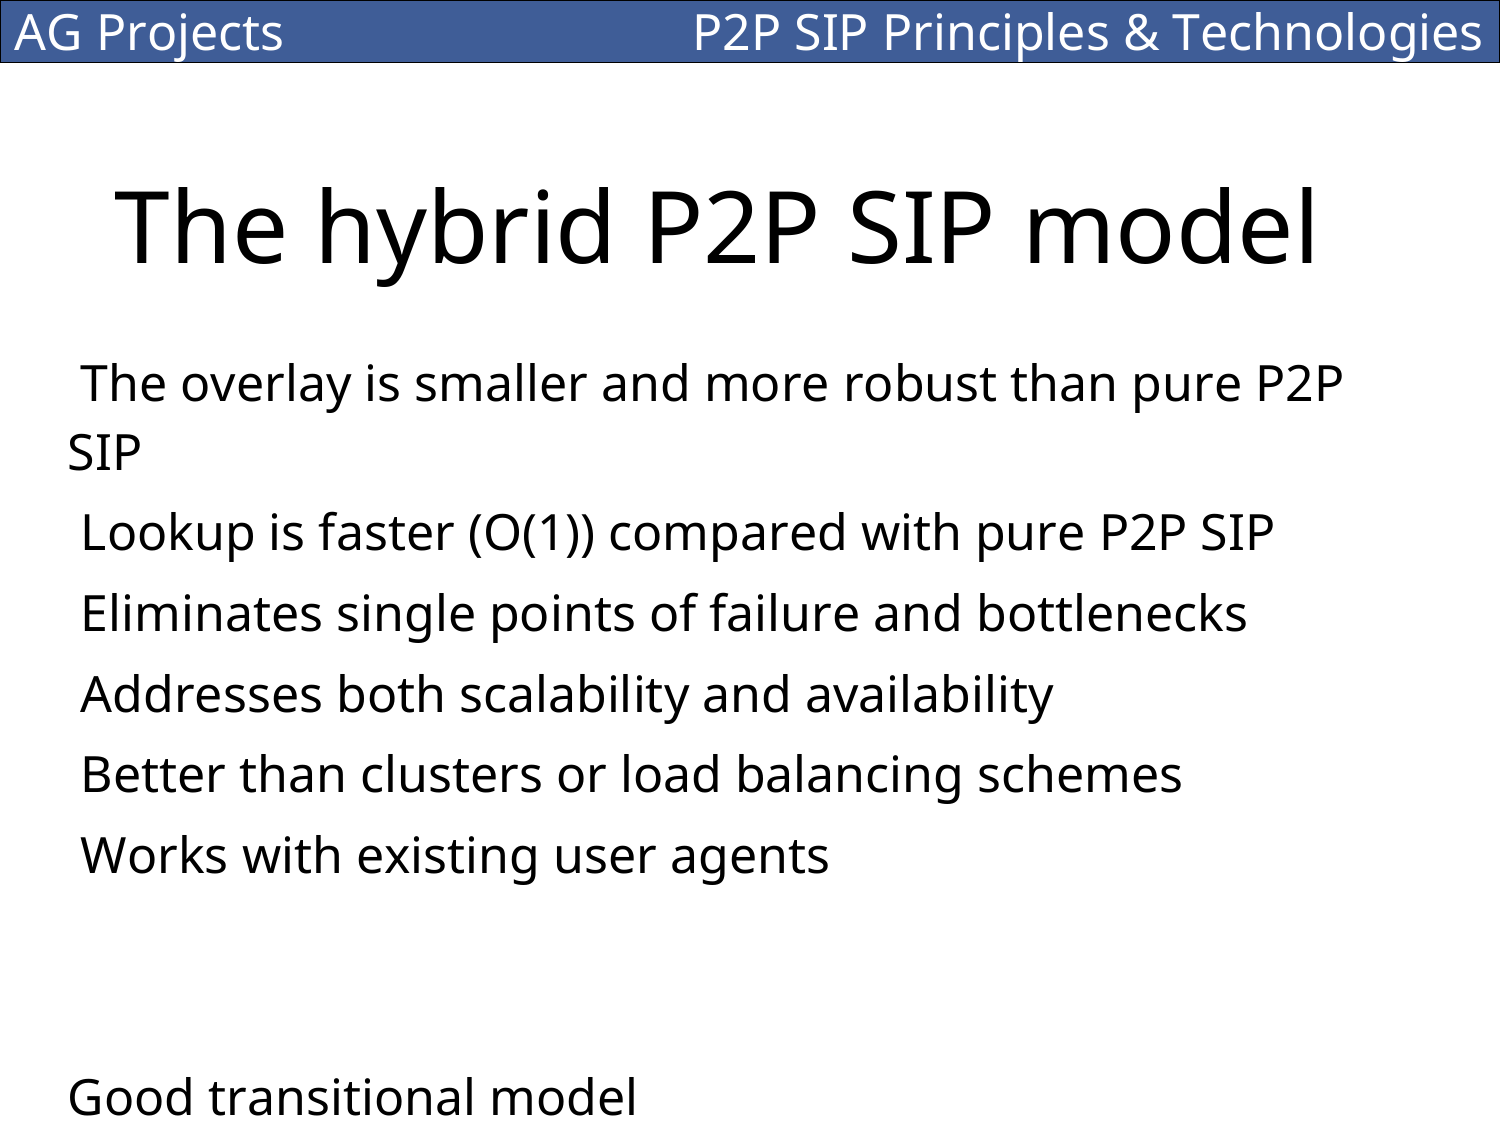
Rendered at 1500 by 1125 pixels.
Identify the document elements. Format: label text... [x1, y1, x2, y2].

text_box The hybrid P2P SIP model [100, 148, 1459, 282]
text_box The overlay is smaller and more robust than pure P2P SIP Lookup is faster (O(1)) compared with pure P2P SIP Eliminates single points of failure and bottlenecks Addresses both scalability and availability Better than clusters or load balancing schemes Works with existing user agents Good transitional model [53, 340, 1447, 1125]
